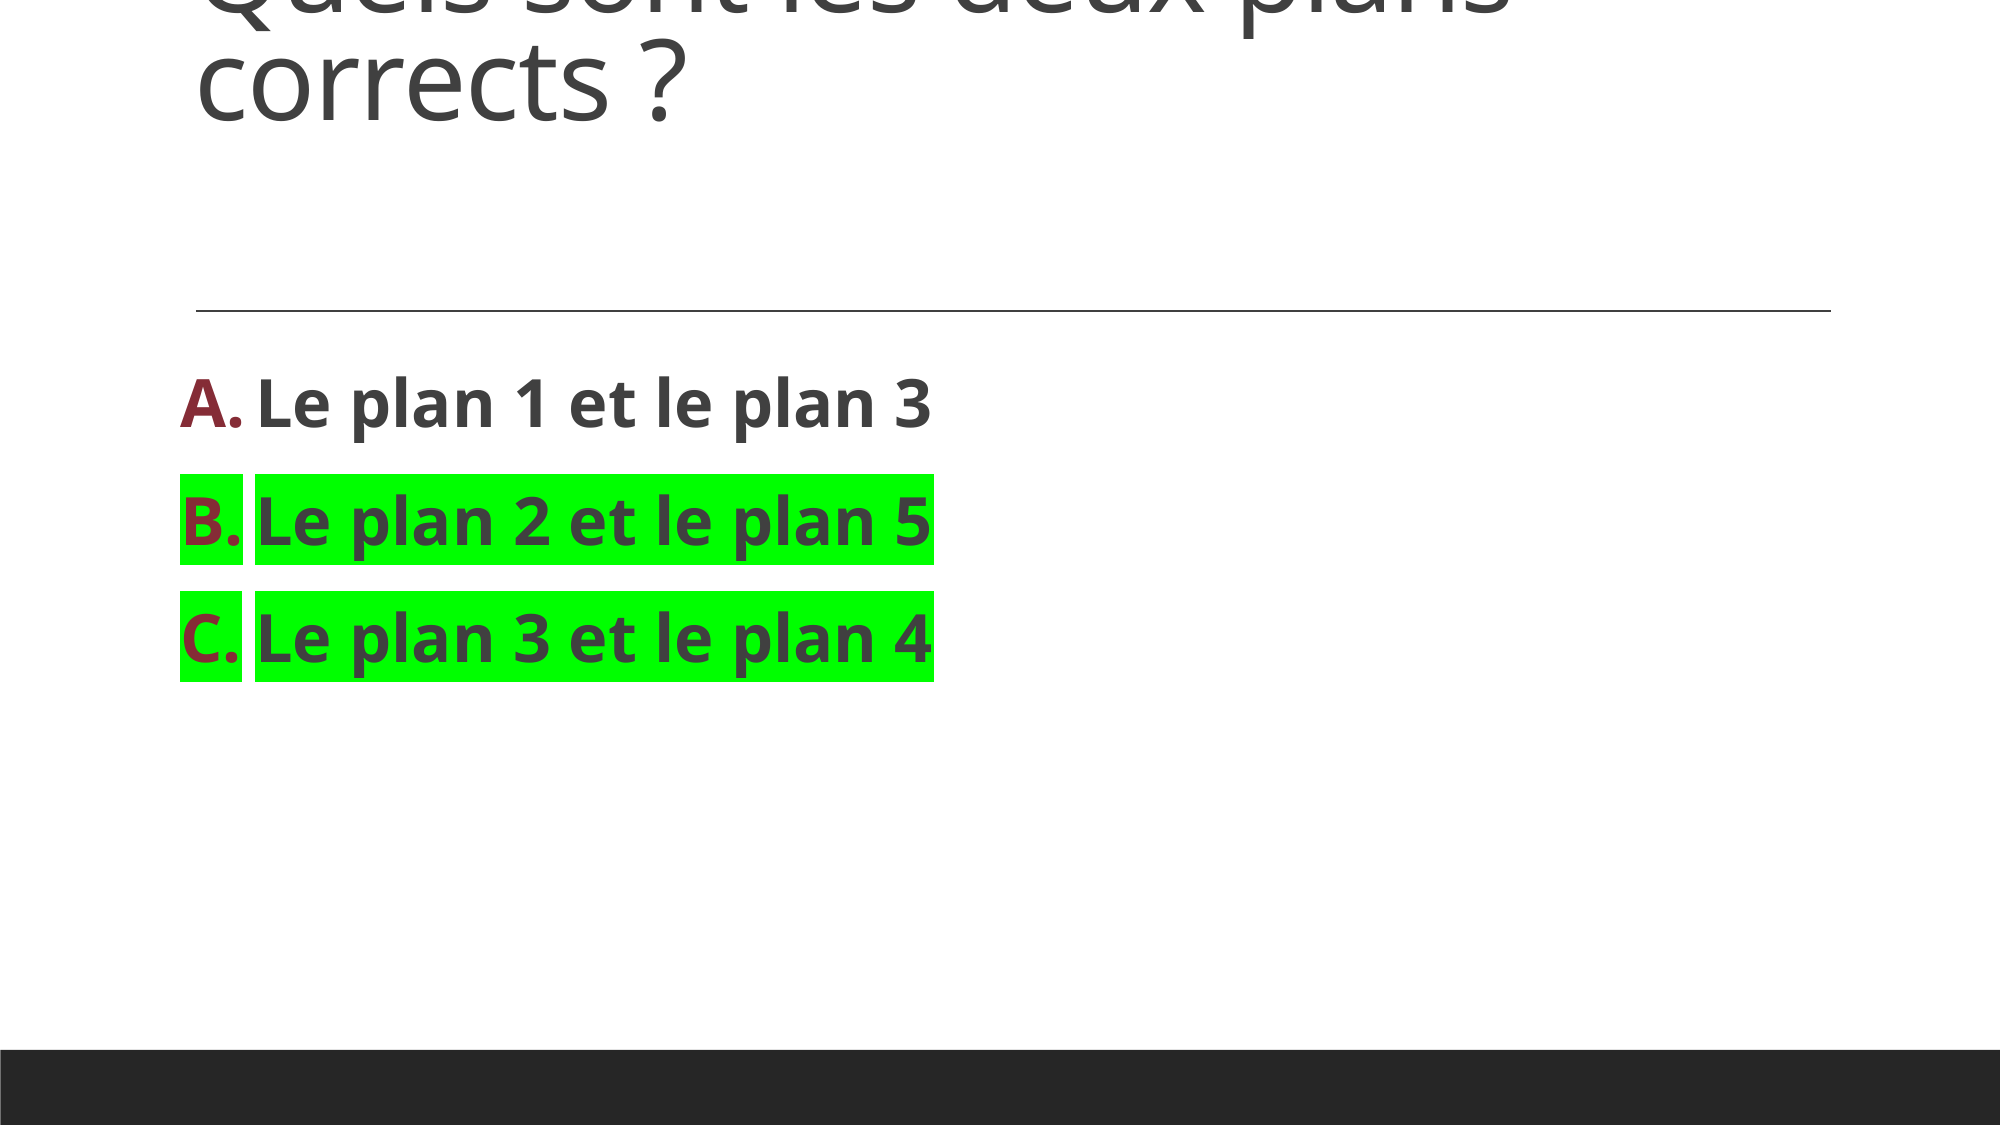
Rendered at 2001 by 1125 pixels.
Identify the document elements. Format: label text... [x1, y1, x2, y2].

text_box Le plan 1 et le plan 3 Le plan 2 et le plan 5 Le plan 3 et le plan 4 [179, 345, 1830, 963]
text_box Quels sont les deux plans corrects ? [179, 46, 1830, 285]
